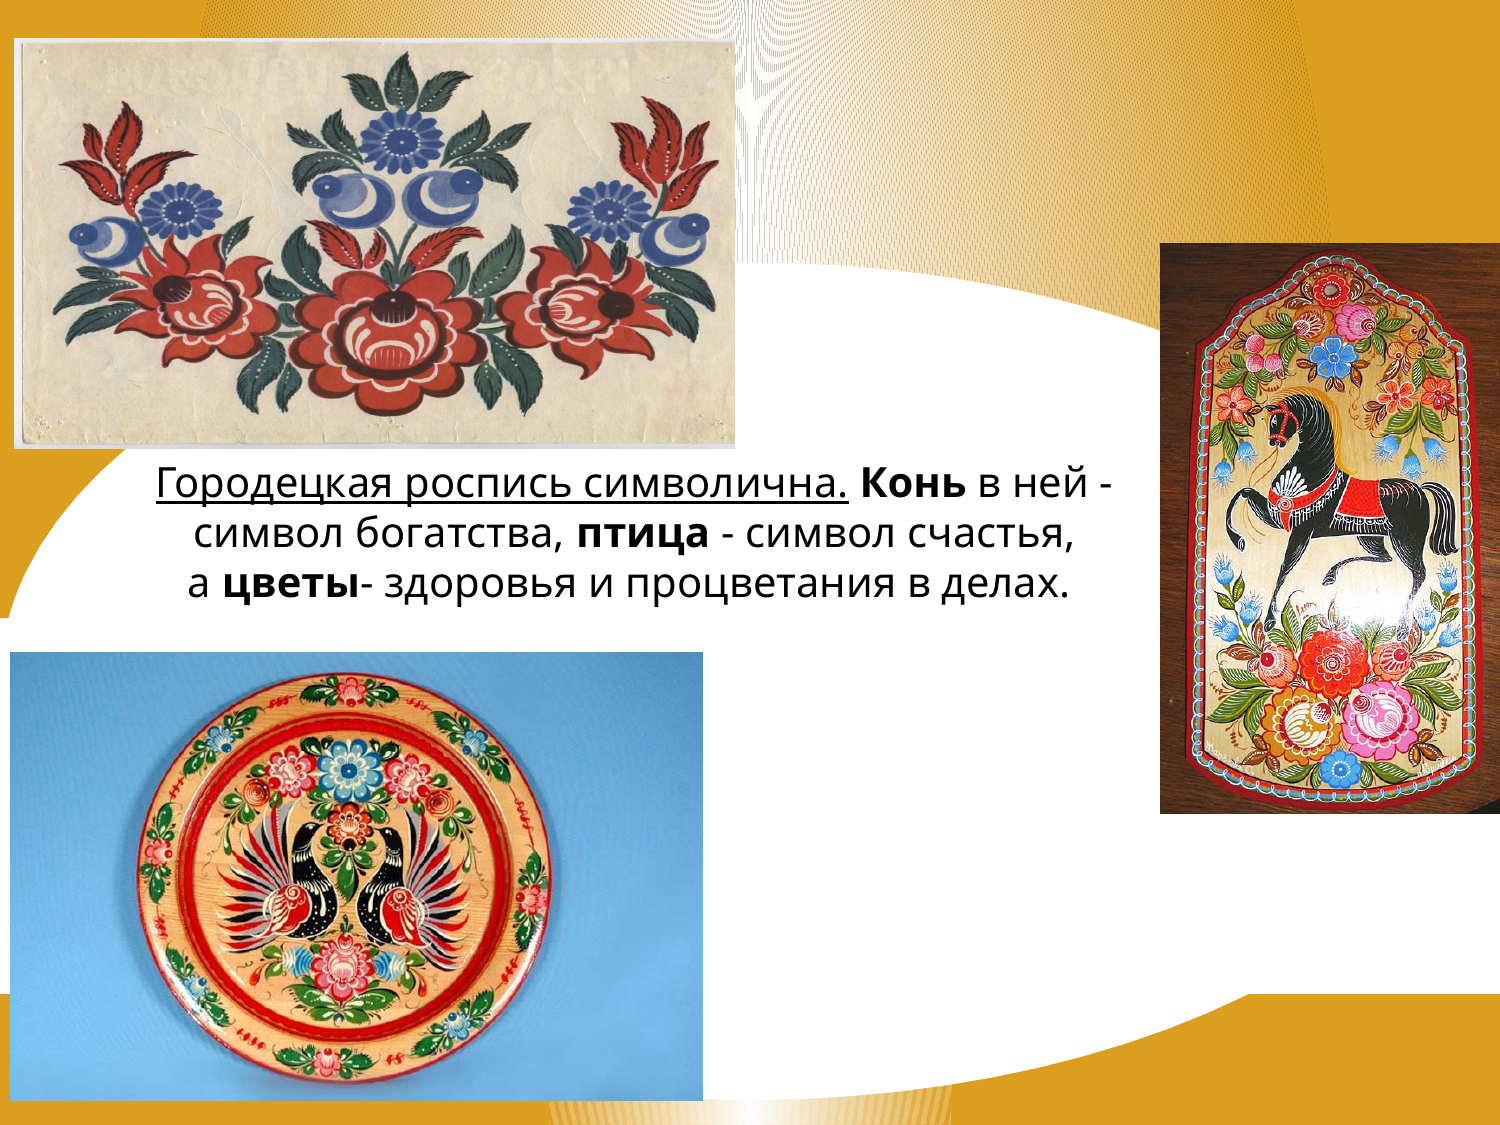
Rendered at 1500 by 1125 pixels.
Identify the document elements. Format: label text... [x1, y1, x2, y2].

picture [14, 38, 735, 449]
title Городецкая роспись символична. Конь в ней - символ богатства, птица - символ счастья, а цветы- здоровья и процветания в делах. [100, 448, 1160, 636]
picture [1160, 243, 1500, 814]
picture [10, 652, 703, 1101]
